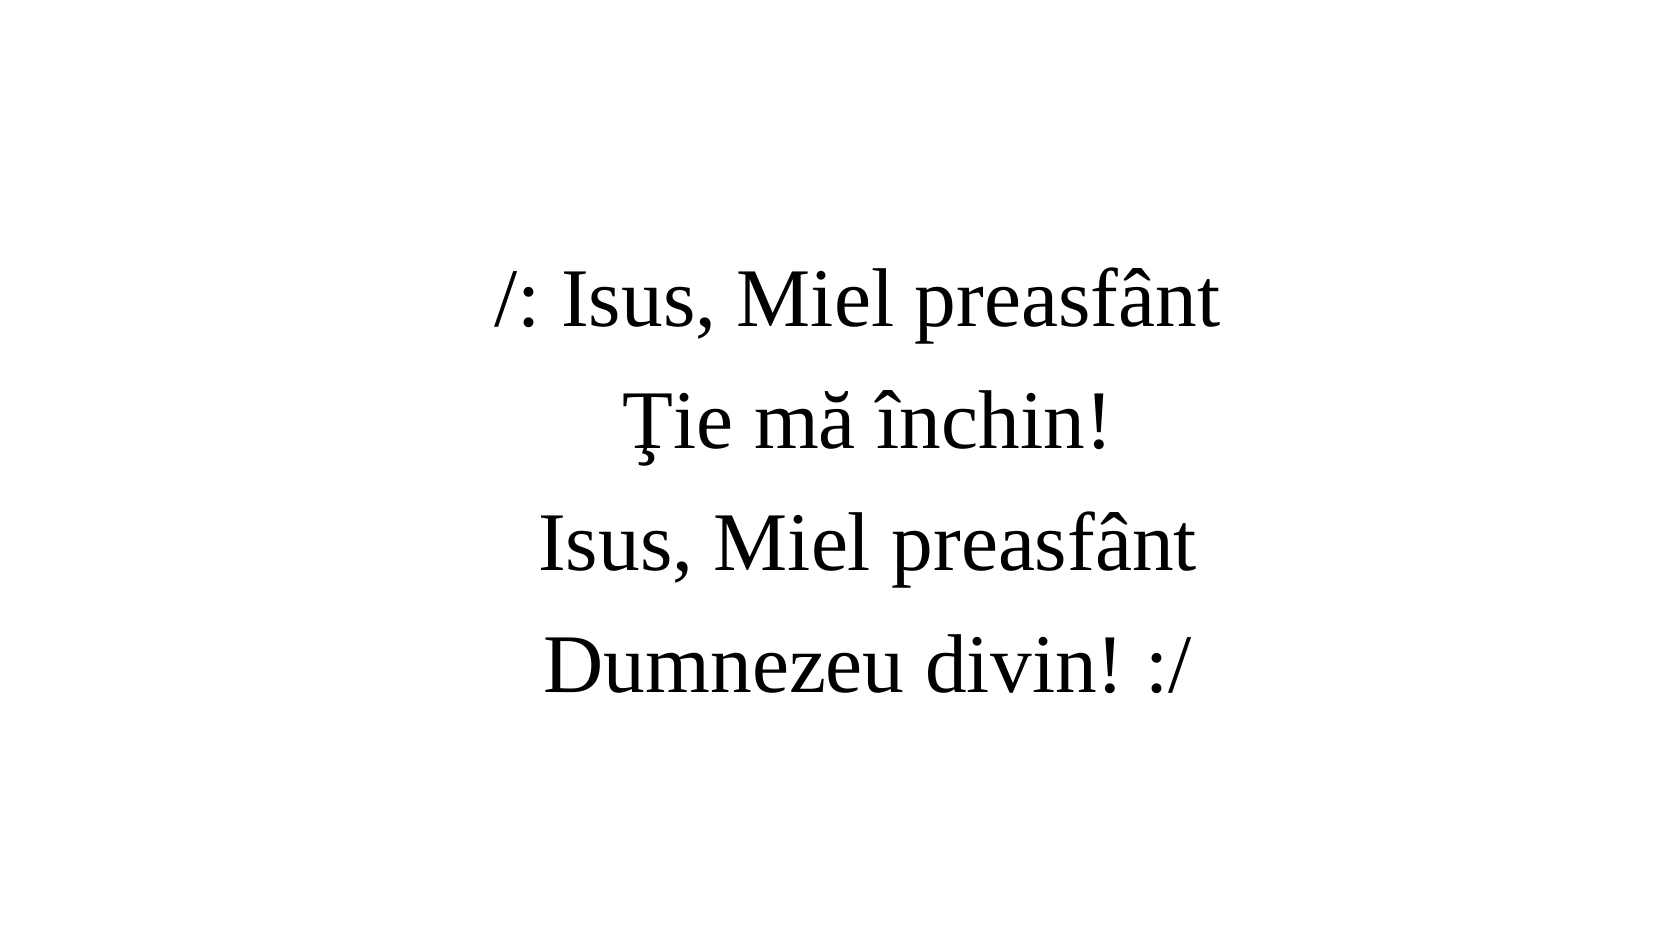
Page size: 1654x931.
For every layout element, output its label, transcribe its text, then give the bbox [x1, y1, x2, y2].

subtitle /: Isus, Miel preasfânt Ţie mă închin! Isus, Miel preasfânt Dumnezeu divin! :/ [153, 239, 1583, 713]
